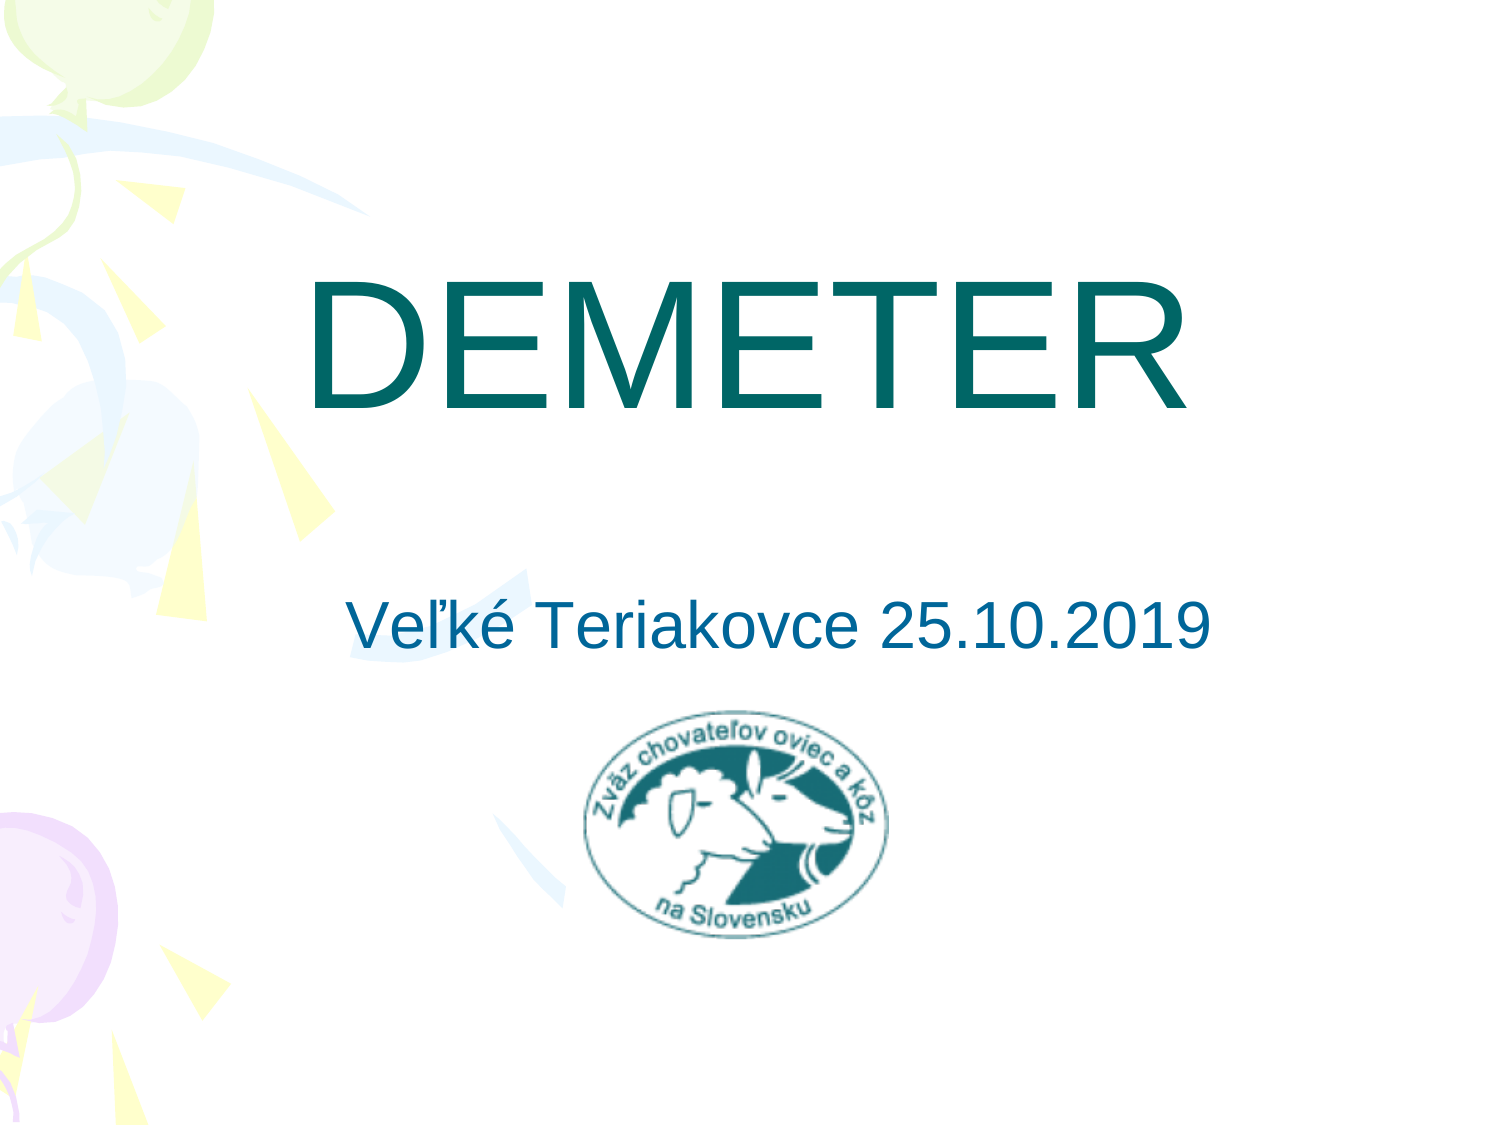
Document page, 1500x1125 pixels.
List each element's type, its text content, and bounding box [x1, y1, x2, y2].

title DEMETER [72, 231, 1426, 457]
picture [582, 671, 889, 979]
list Veľké Teriakovce 25.10.2019 [75, 574, 1426, 994]
